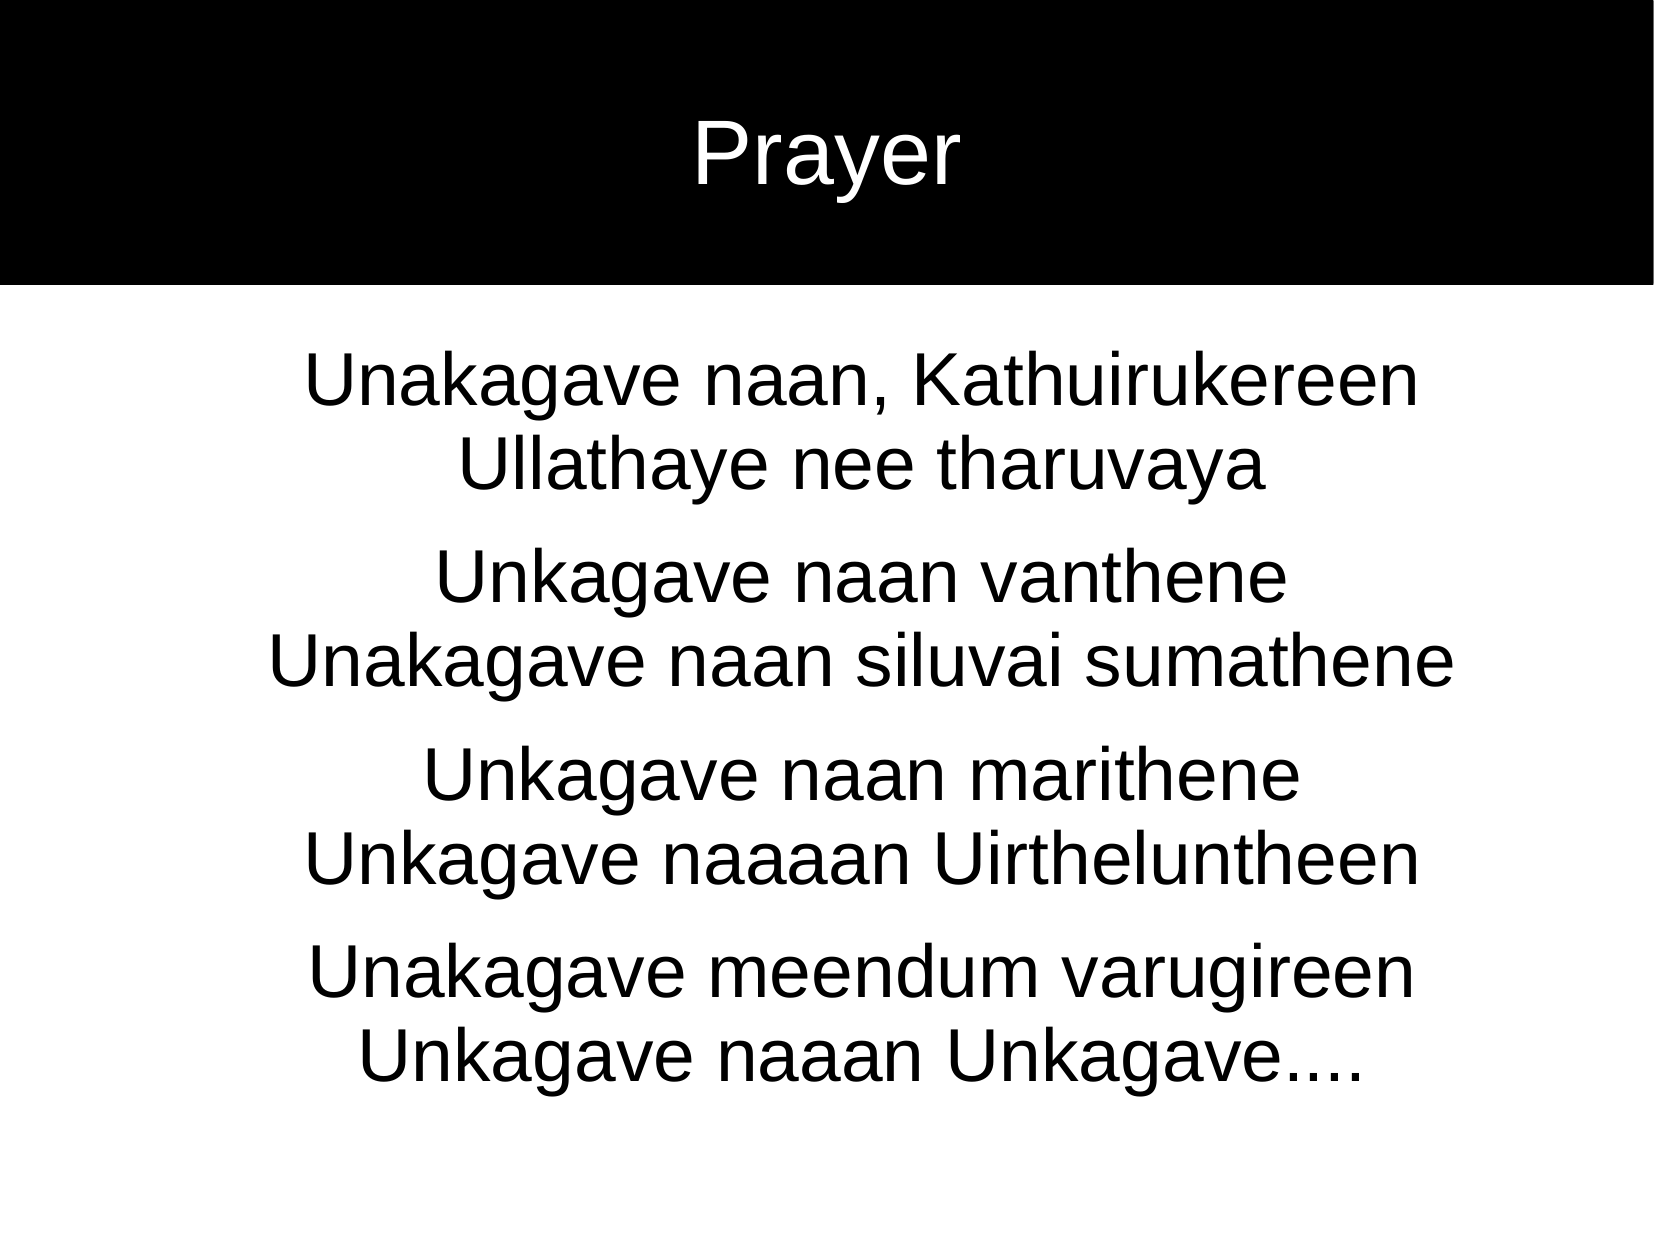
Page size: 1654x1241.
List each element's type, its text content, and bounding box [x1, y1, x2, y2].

text_box [0, 0, 1654, 284]
list Unakagave naan, Kathuirukereen Ullathaye nee tharuvaya Unkagave naan vanthene Unakagave naan siluvai sumathene Unkagave naan marithene Unkagave naaaan Uirtheluntheen Unakagave meendum varugireen Unkagave naaan Unkagave.... [82, 337, 1571, 1241]
title Prayer [82, 49, 1571, 257]
